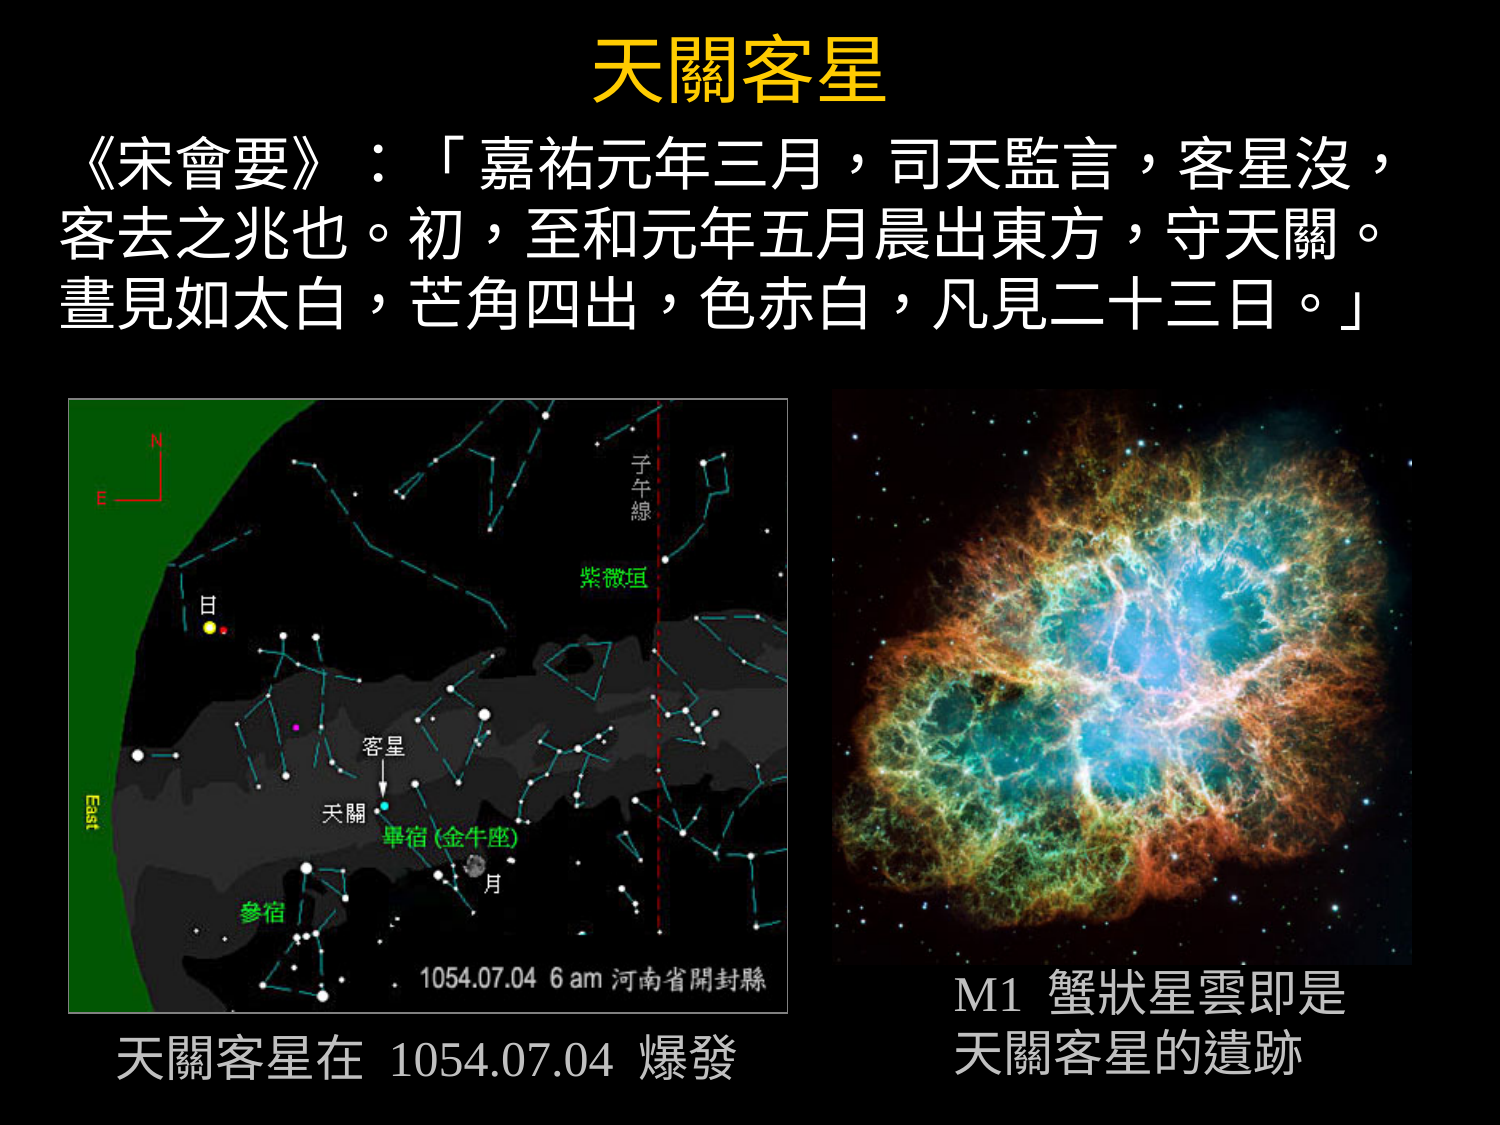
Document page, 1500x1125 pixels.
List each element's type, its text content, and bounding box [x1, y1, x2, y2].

text_box 天關客星在 1054.07.04 爆發 [100, 1018, 754, 1094]
text_box 天關客星 [575, 14, 905, 119]
picture [69, 399, 787, 1012]
picture [832, 389, 1412, 965]
text_box 《宋會要》：「 嘉祐元年三月，司天監言，客星沒， 客去之兆也。初，至和元年五月晨出東方，守天關。 晝見如太白，芒角四出，色赤白，凡見二十三日。」 [43, 119, 1444, 346]
text_box M1 蟹狀星雲即是 天關客星的遺跡 [939, 965, 1378, 1090]
